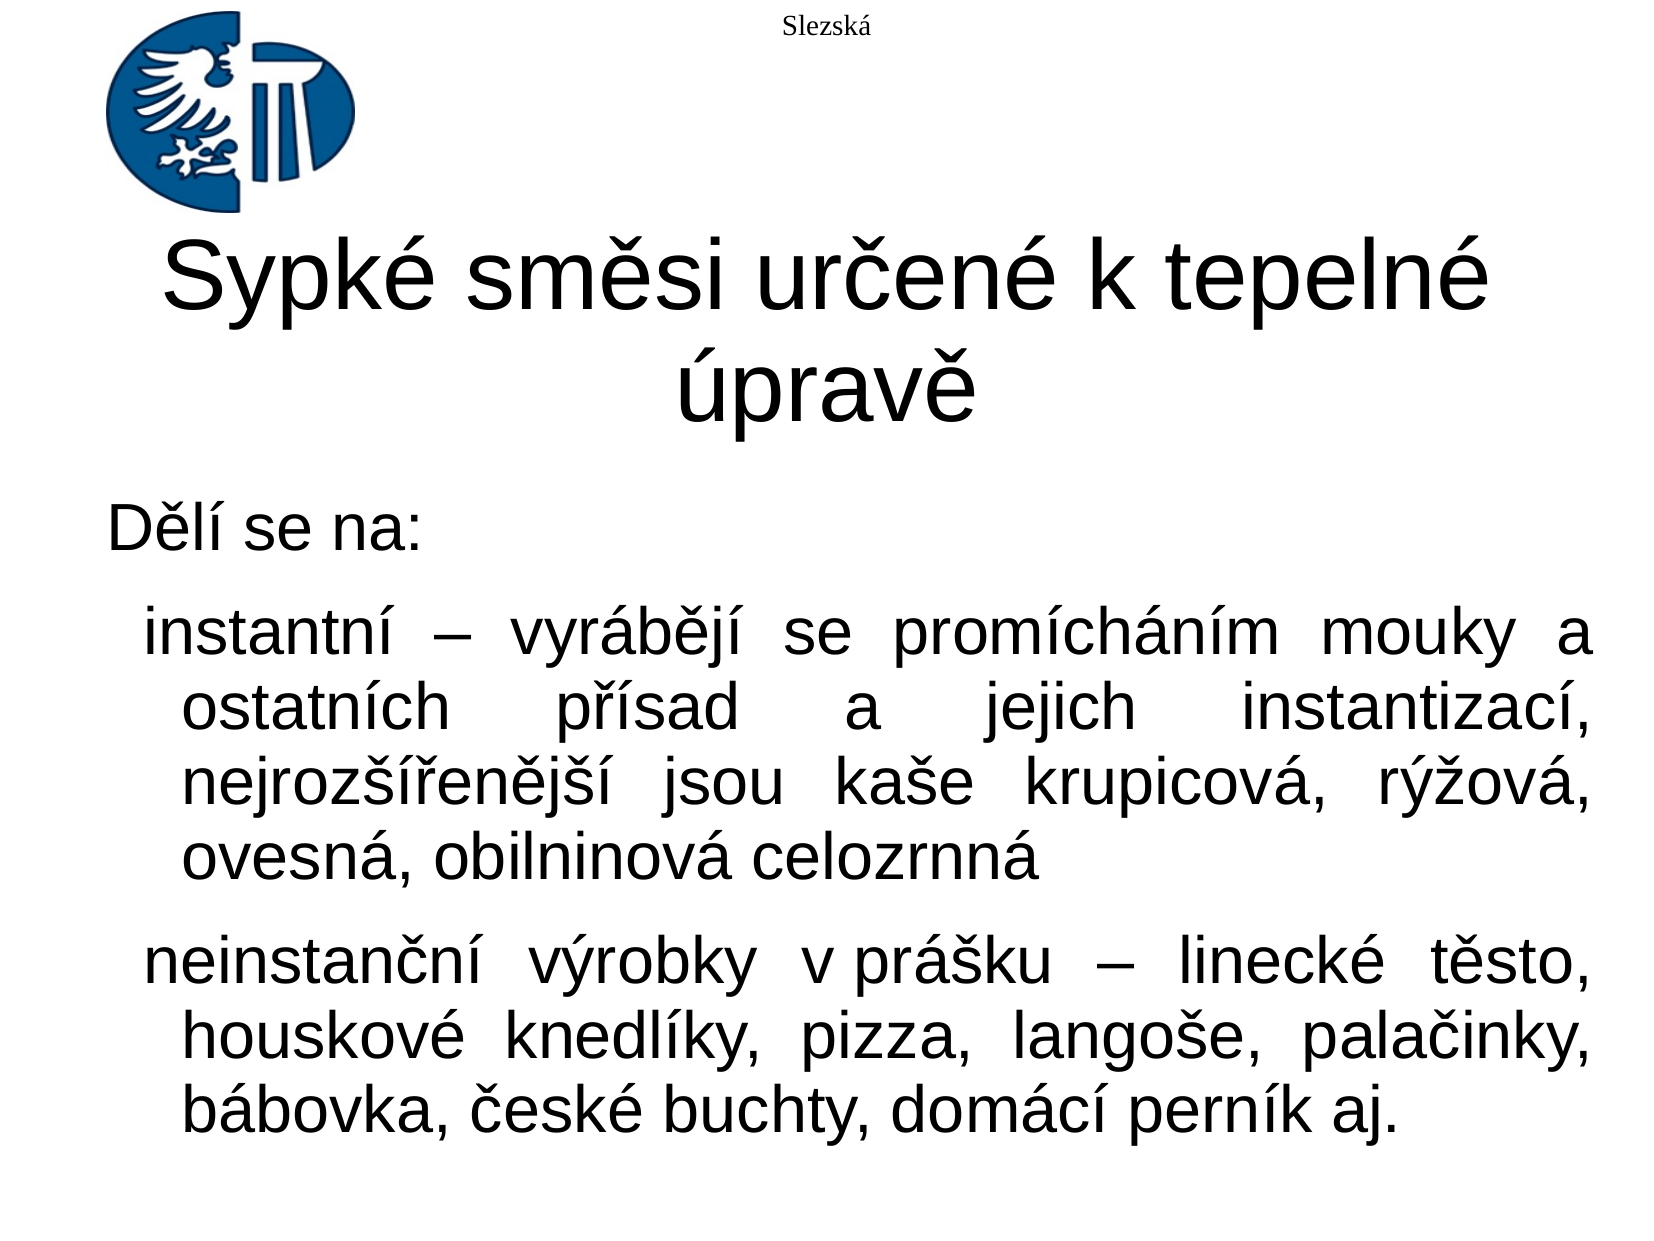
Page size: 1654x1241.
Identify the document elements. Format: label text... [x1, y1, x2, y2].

picture [106, 11, 355, 165]
list Dělí se na: instantní – vyrábějí se promícháním mouky a ostatních přísad a jejich instantizací, nejrozšířenější jsou kaše krupicová, rýžová, ovesná, obilninová celozrnná neinstanční výrobky v prášku – linecké těsto, houskové knedlíky, pizza, langoše, palačinky, bábovka, české buchty, domácí perník aj. [106, 177, 1595, 1241]
title Sypké směsi určené k tepelné úpravě [82, 165, 1571, 497]
